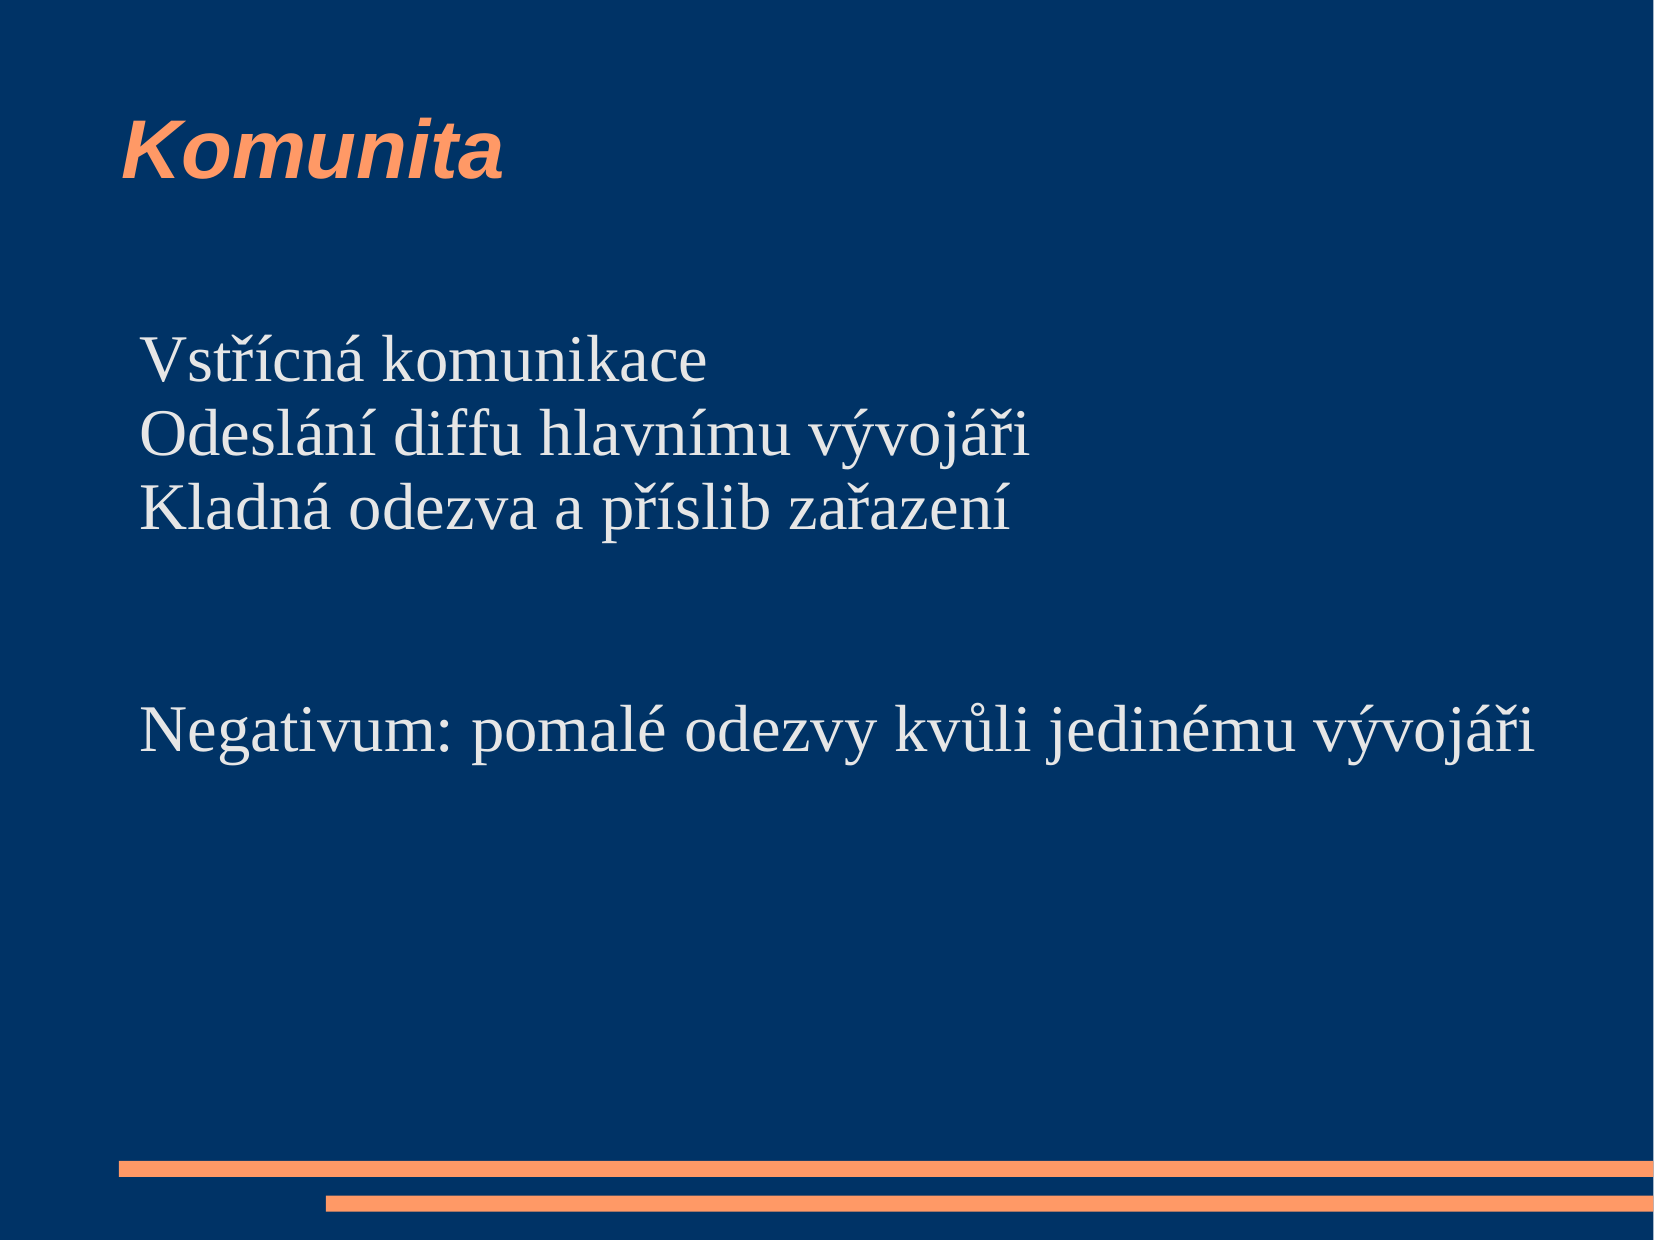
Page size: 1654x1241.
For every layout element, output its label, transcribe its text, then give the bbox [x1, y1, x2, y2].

list Vstřícná komunikace Odeslání diffu hlavnímu vývojáři Kladná odezva a příslib zařazení Negativum: pomalé odezvy kvůli jedinému vývojáři [121, 322, 1561, 1133]
title Komunita [121, 46, 1534, 254]
